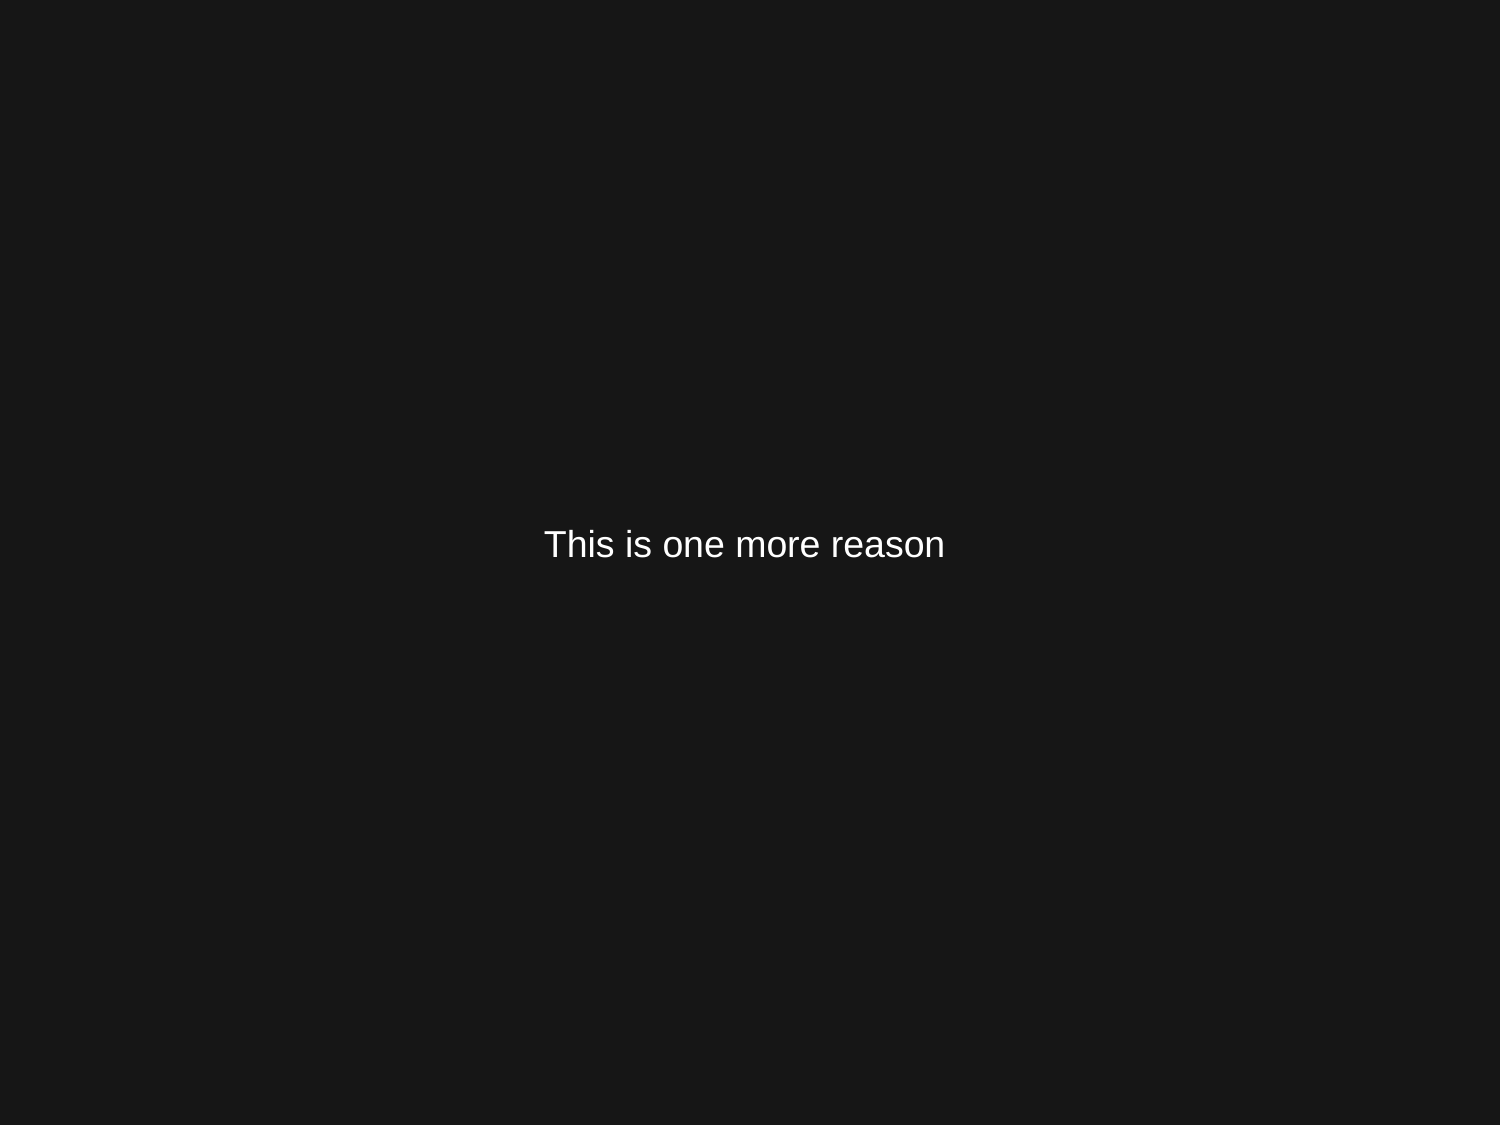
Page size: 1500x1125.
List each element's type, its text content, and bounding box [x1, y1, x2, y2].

text_box This is one more reason [0, 512, 1500, 573]
